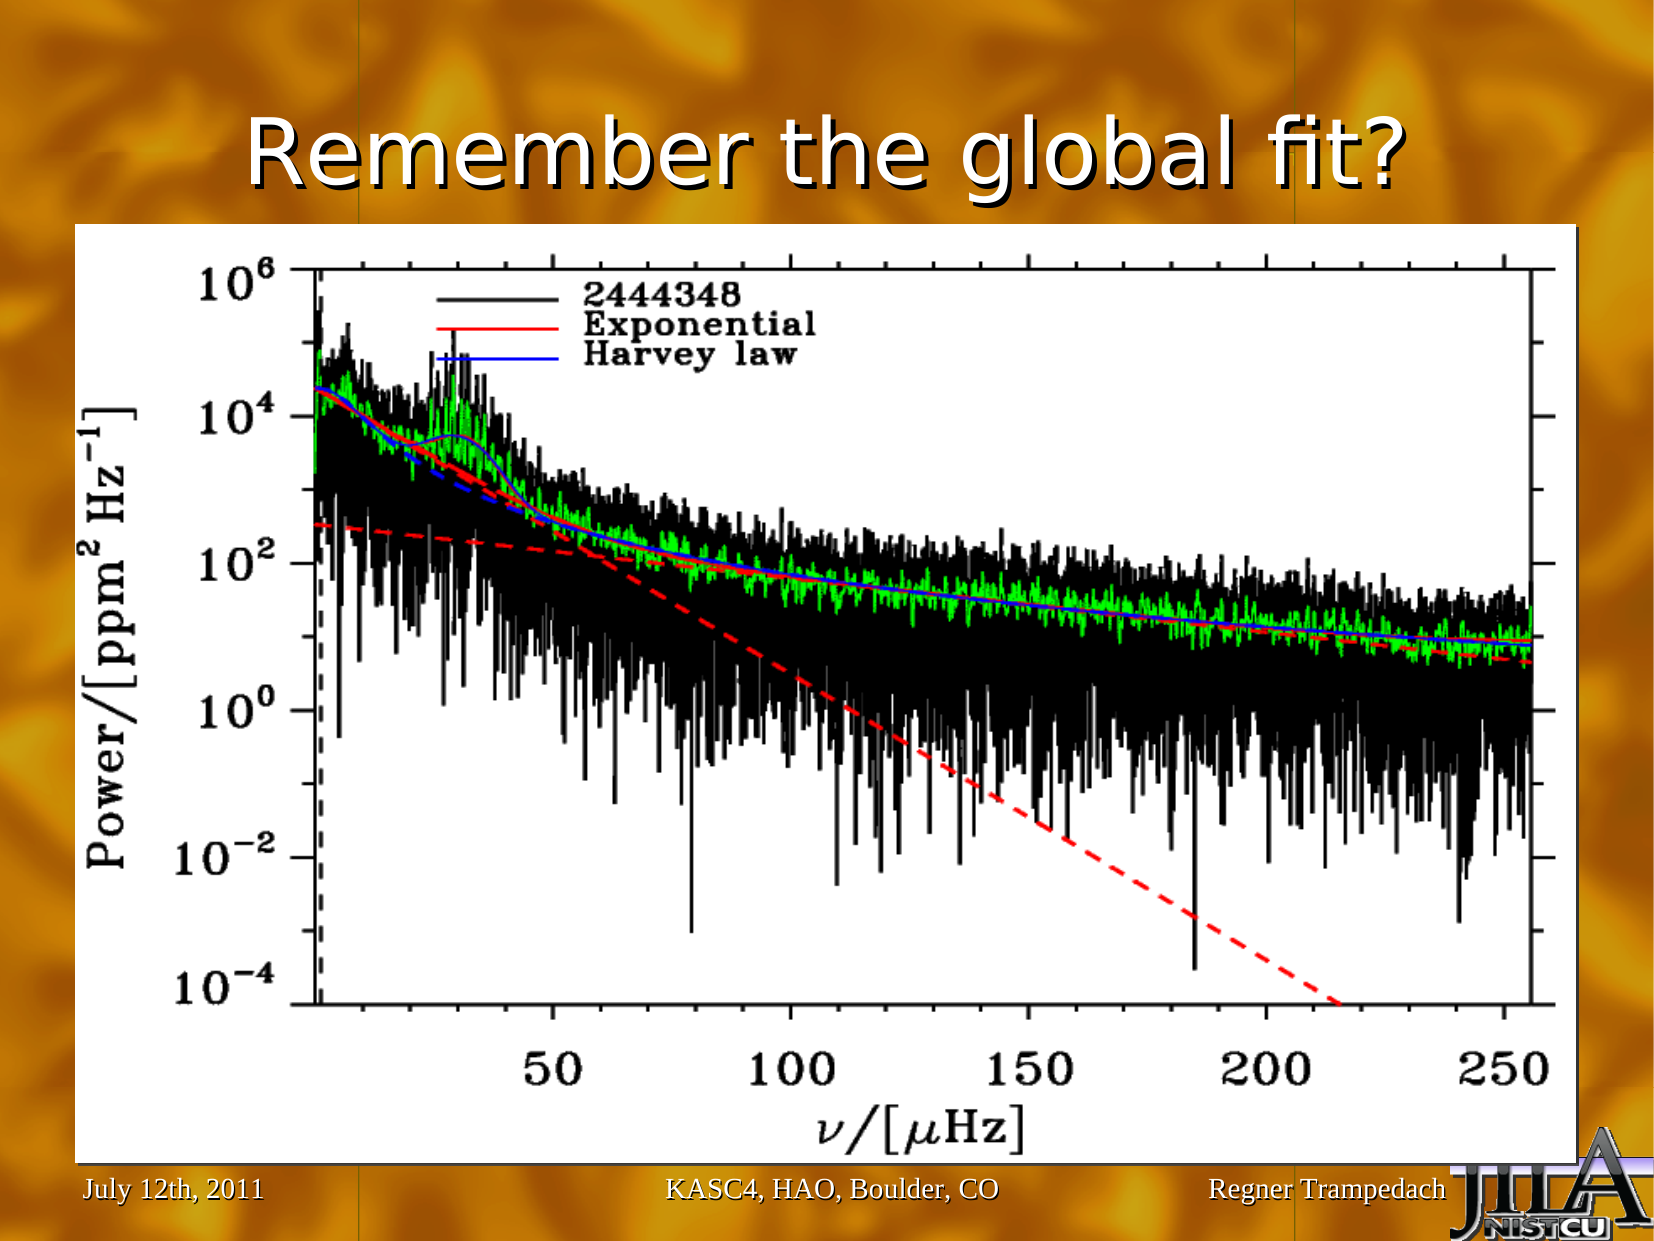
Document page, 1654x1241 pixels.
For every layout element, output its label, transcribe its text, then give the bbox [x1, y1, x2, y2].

picture [0, 0, 1654, 1241]
title Remember the global fit? [82, 56, 1571, 224]
